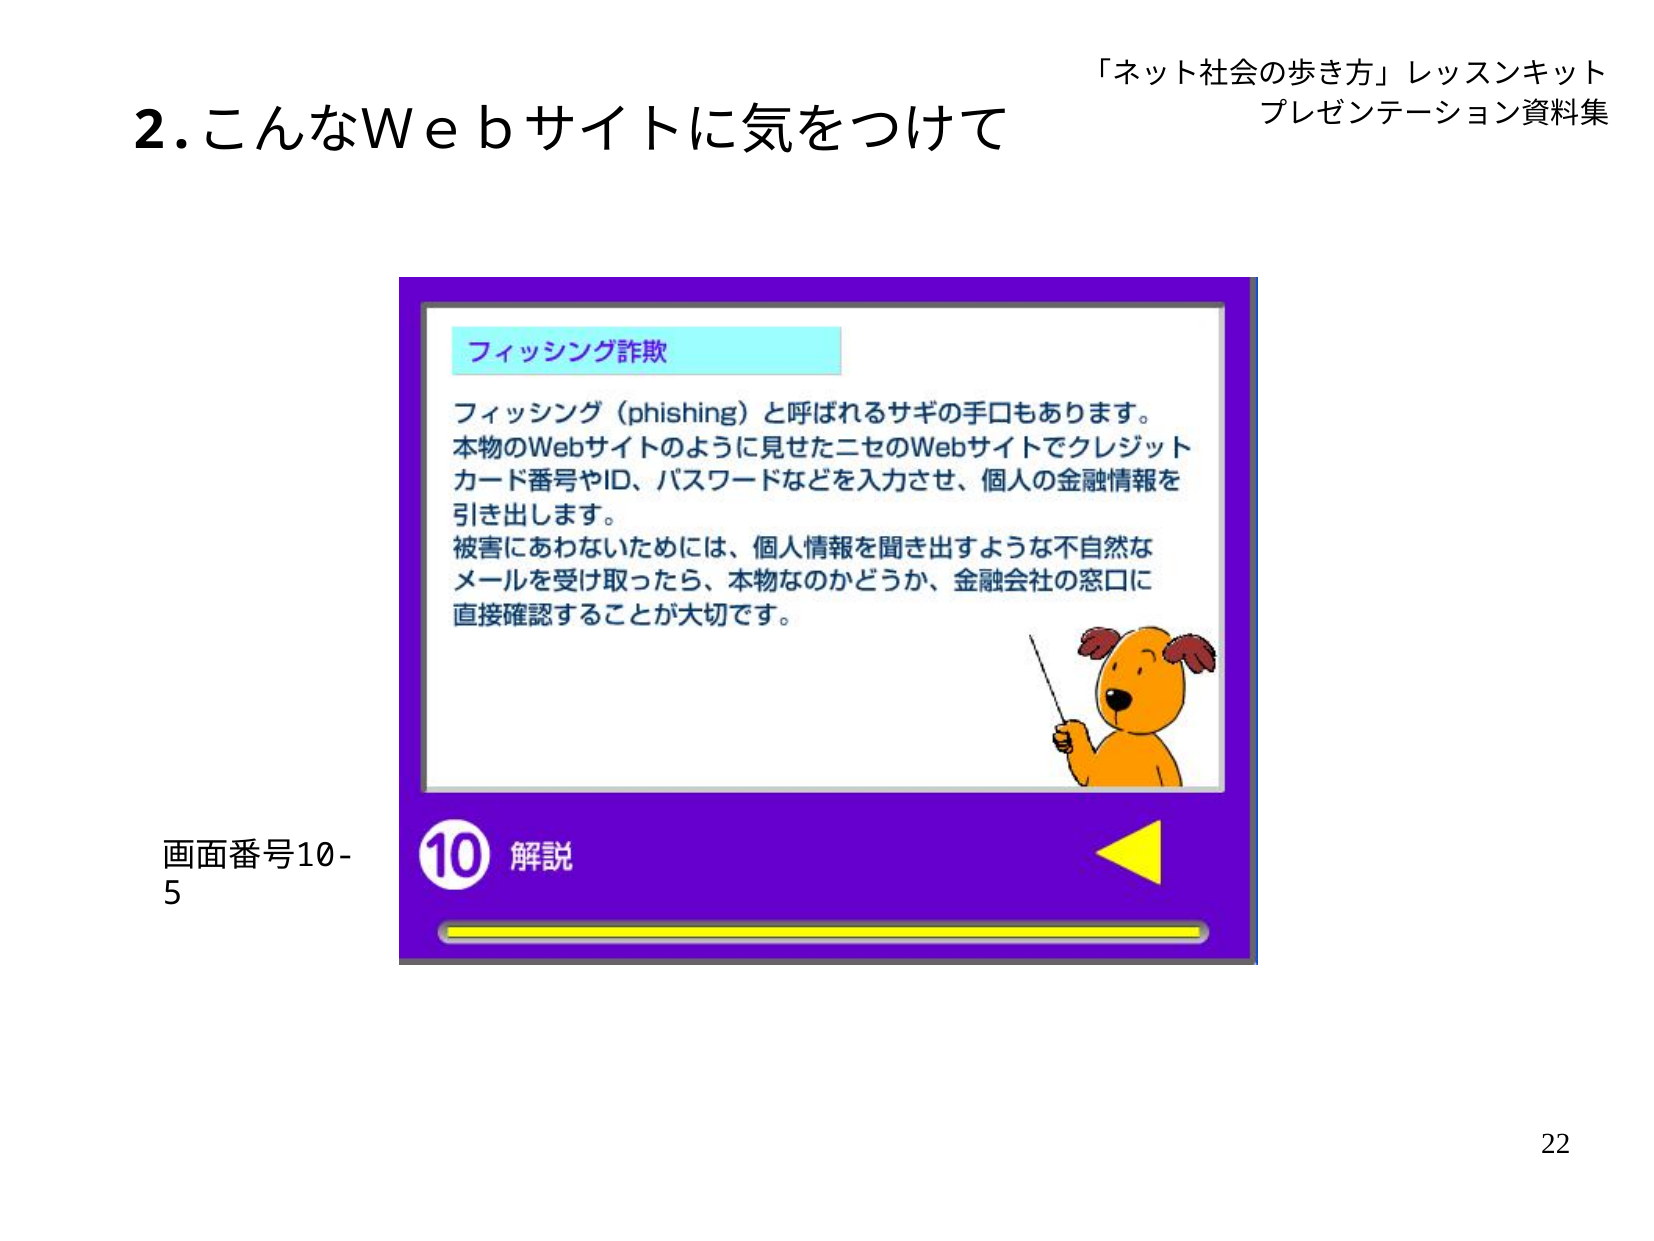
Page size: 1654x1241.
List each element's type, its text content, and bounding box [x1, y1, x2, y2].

picture [399, 277, 1258, 965]
text_box 画面番号10-5 [147, 826, 384, 920]
text_box 「ネット社会の歩き方」レッスンキット プレゼンテーション資料集 [1062, 44, 1625, 139]
text_box 2.こんなＷｅｂサイトに気をつけて [118, 88, 1093, 169]
